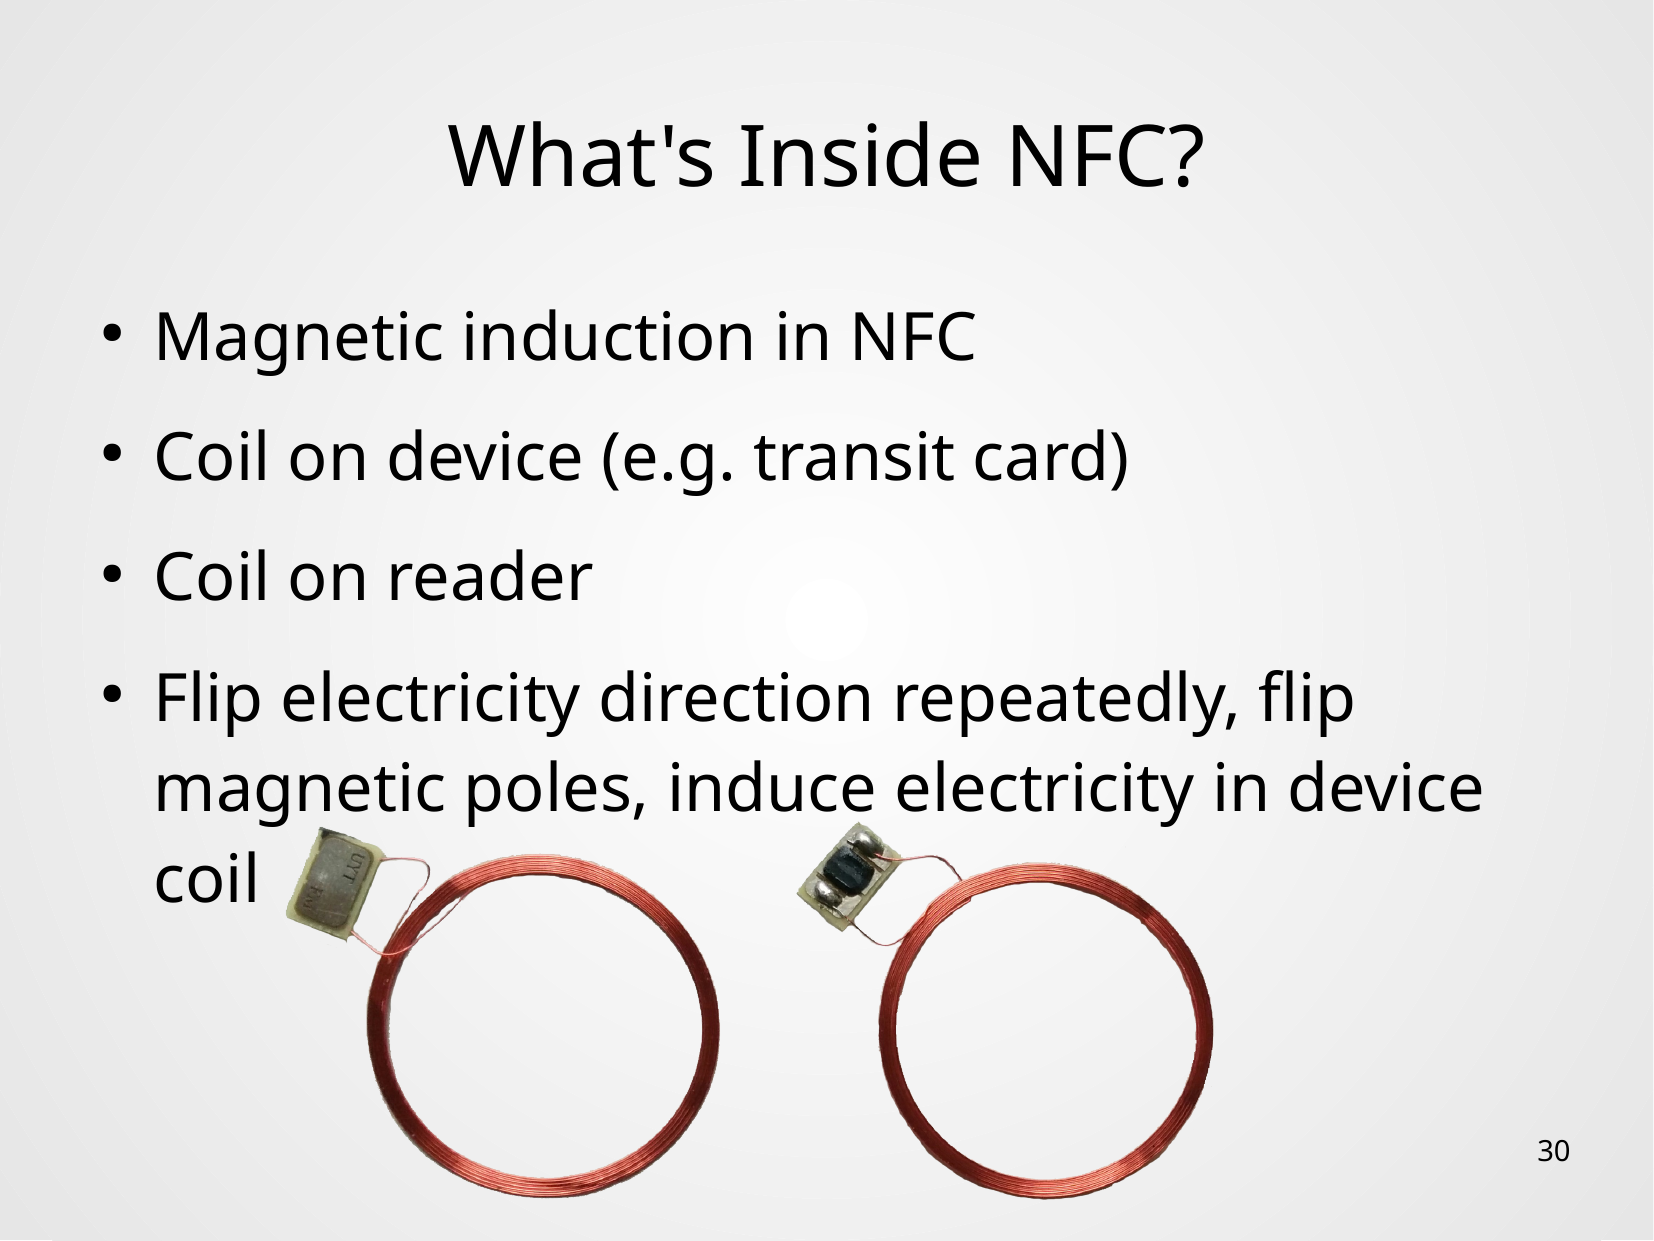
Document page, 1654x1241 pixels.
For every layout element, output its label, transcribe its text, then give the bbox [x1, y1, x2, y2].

title What's Inside NFC? [82, 49, 1571, 257]
list Magnetic induction in NFC Coil on device (e.g. transit card) Coil on reader Flip electricity direction repeatedly, flip magnetic poles, induce electricity in device coil [82, 289, 1571, 1010]
picture [285, 820, 1216, 1201]
